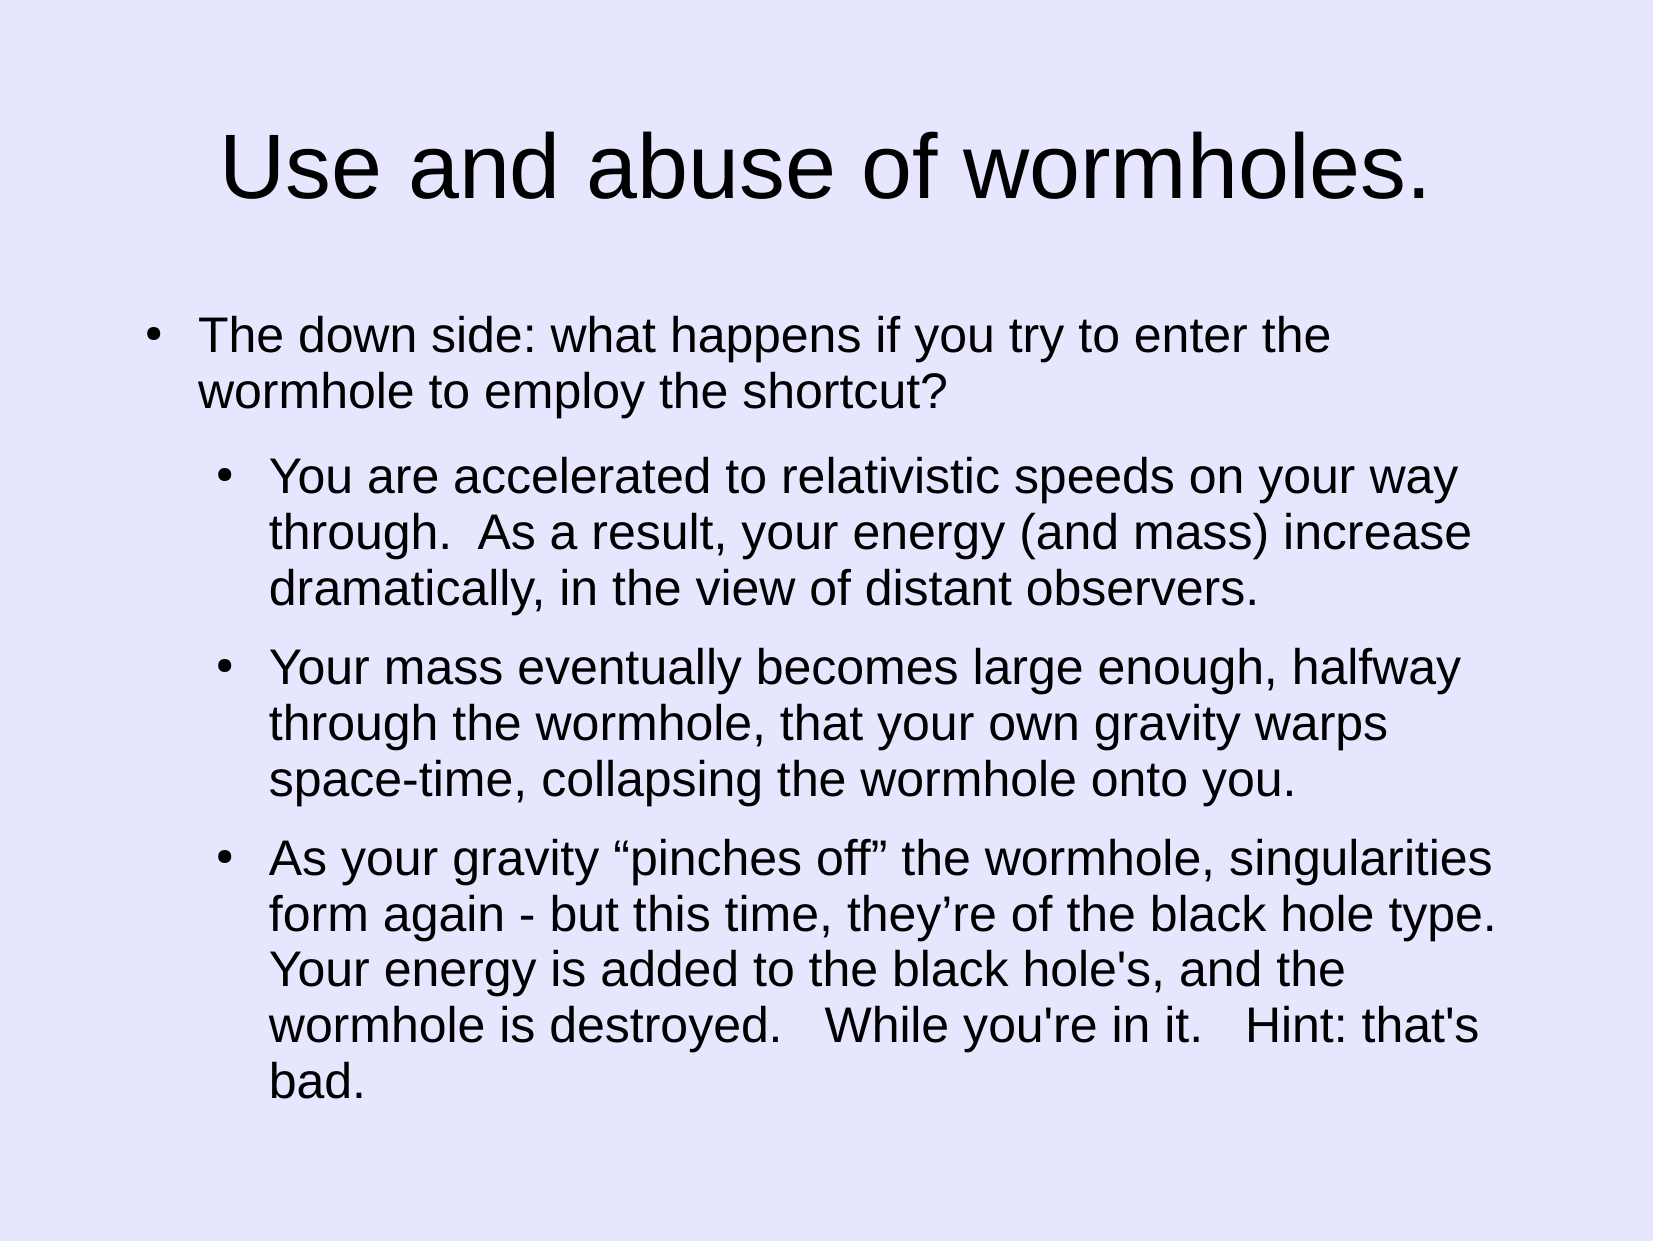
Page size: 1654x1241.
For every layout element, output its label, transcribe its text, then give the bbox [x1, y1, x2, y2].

title Use and abuse of wormholes. [123, 41, 1529, 226]
list The down side: what happens if you try to enter the wormhole to employ the shortcut? You are accelerated to relativistic speeds on your way through. As a result, your energy (and mass) increase dramatically, in the view of distant observers. Your mass eventually becomes large enough, halfway through the wormhole, that your own gravity warps space-time, collapsing the wormhole onto you. As your gravity “pinches off” the wormhole, singularities form again - but this time, they’re of the black hole type. Your energy is added to the black hole's, and the wormhole is destroyed. While you're in it. Hint: that's bad. [112, 300, 1518, 1181]
